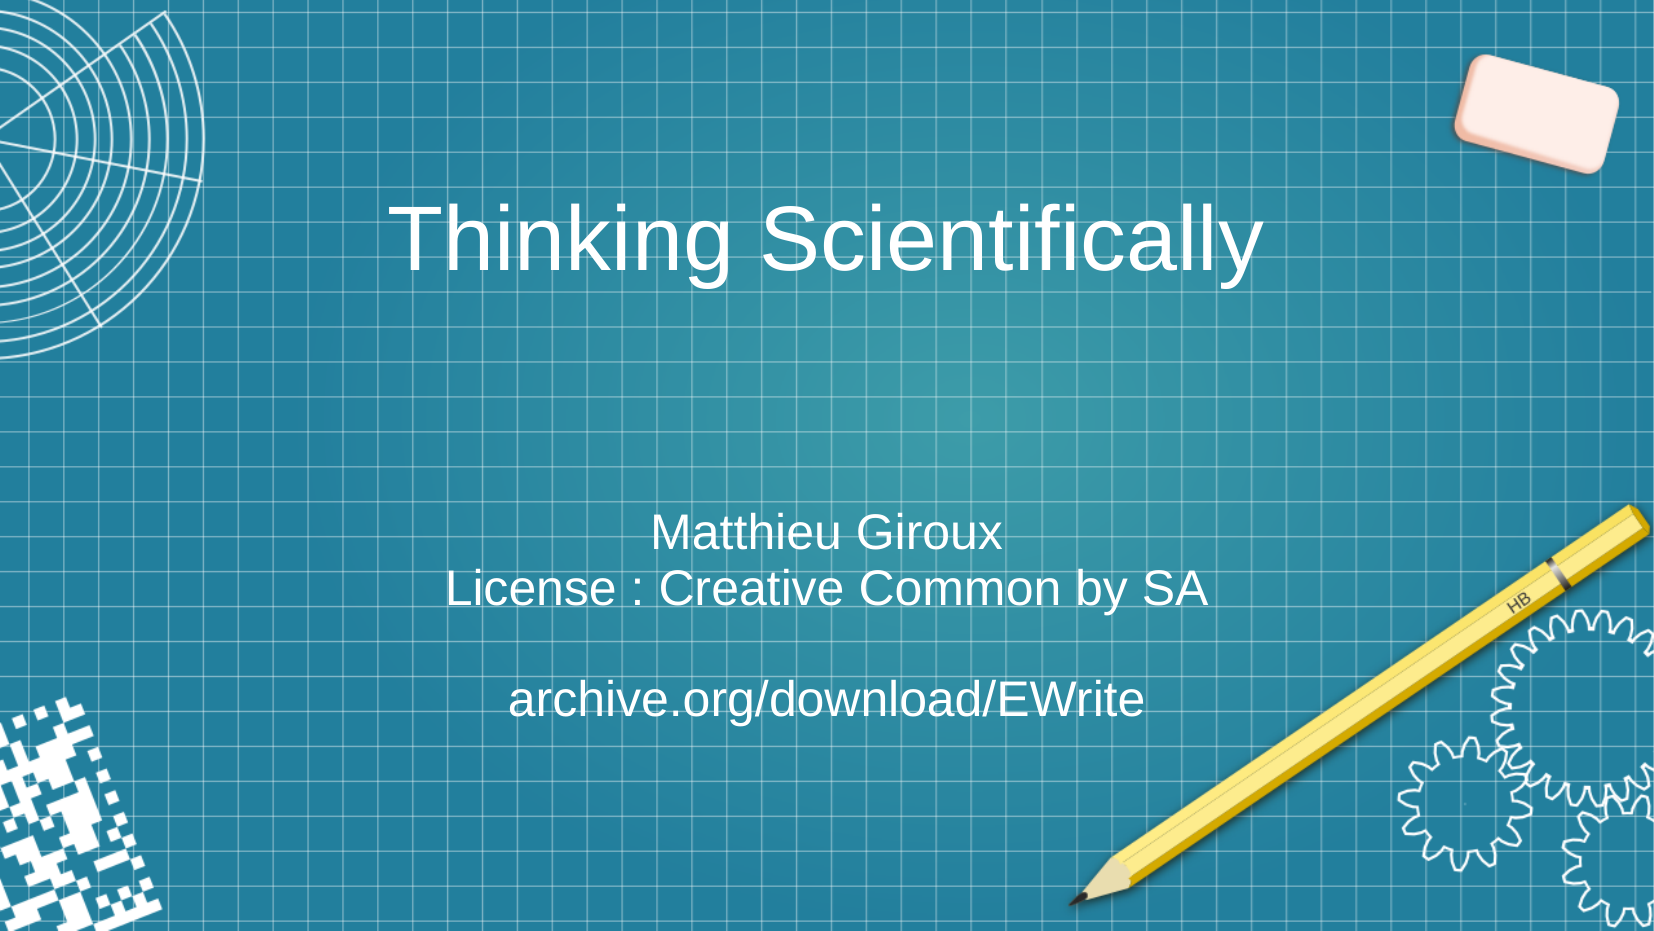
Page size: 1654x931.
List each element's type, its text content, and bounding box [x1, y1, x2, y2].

picture [0, 0, 1654, 931]
subtitle Matthieu Giroux License : Creative Common by SA archive.org/download/EWrite [82, 389, 1571, 842]
title Thinking Scientifically [82, 132, 1571, 346]
